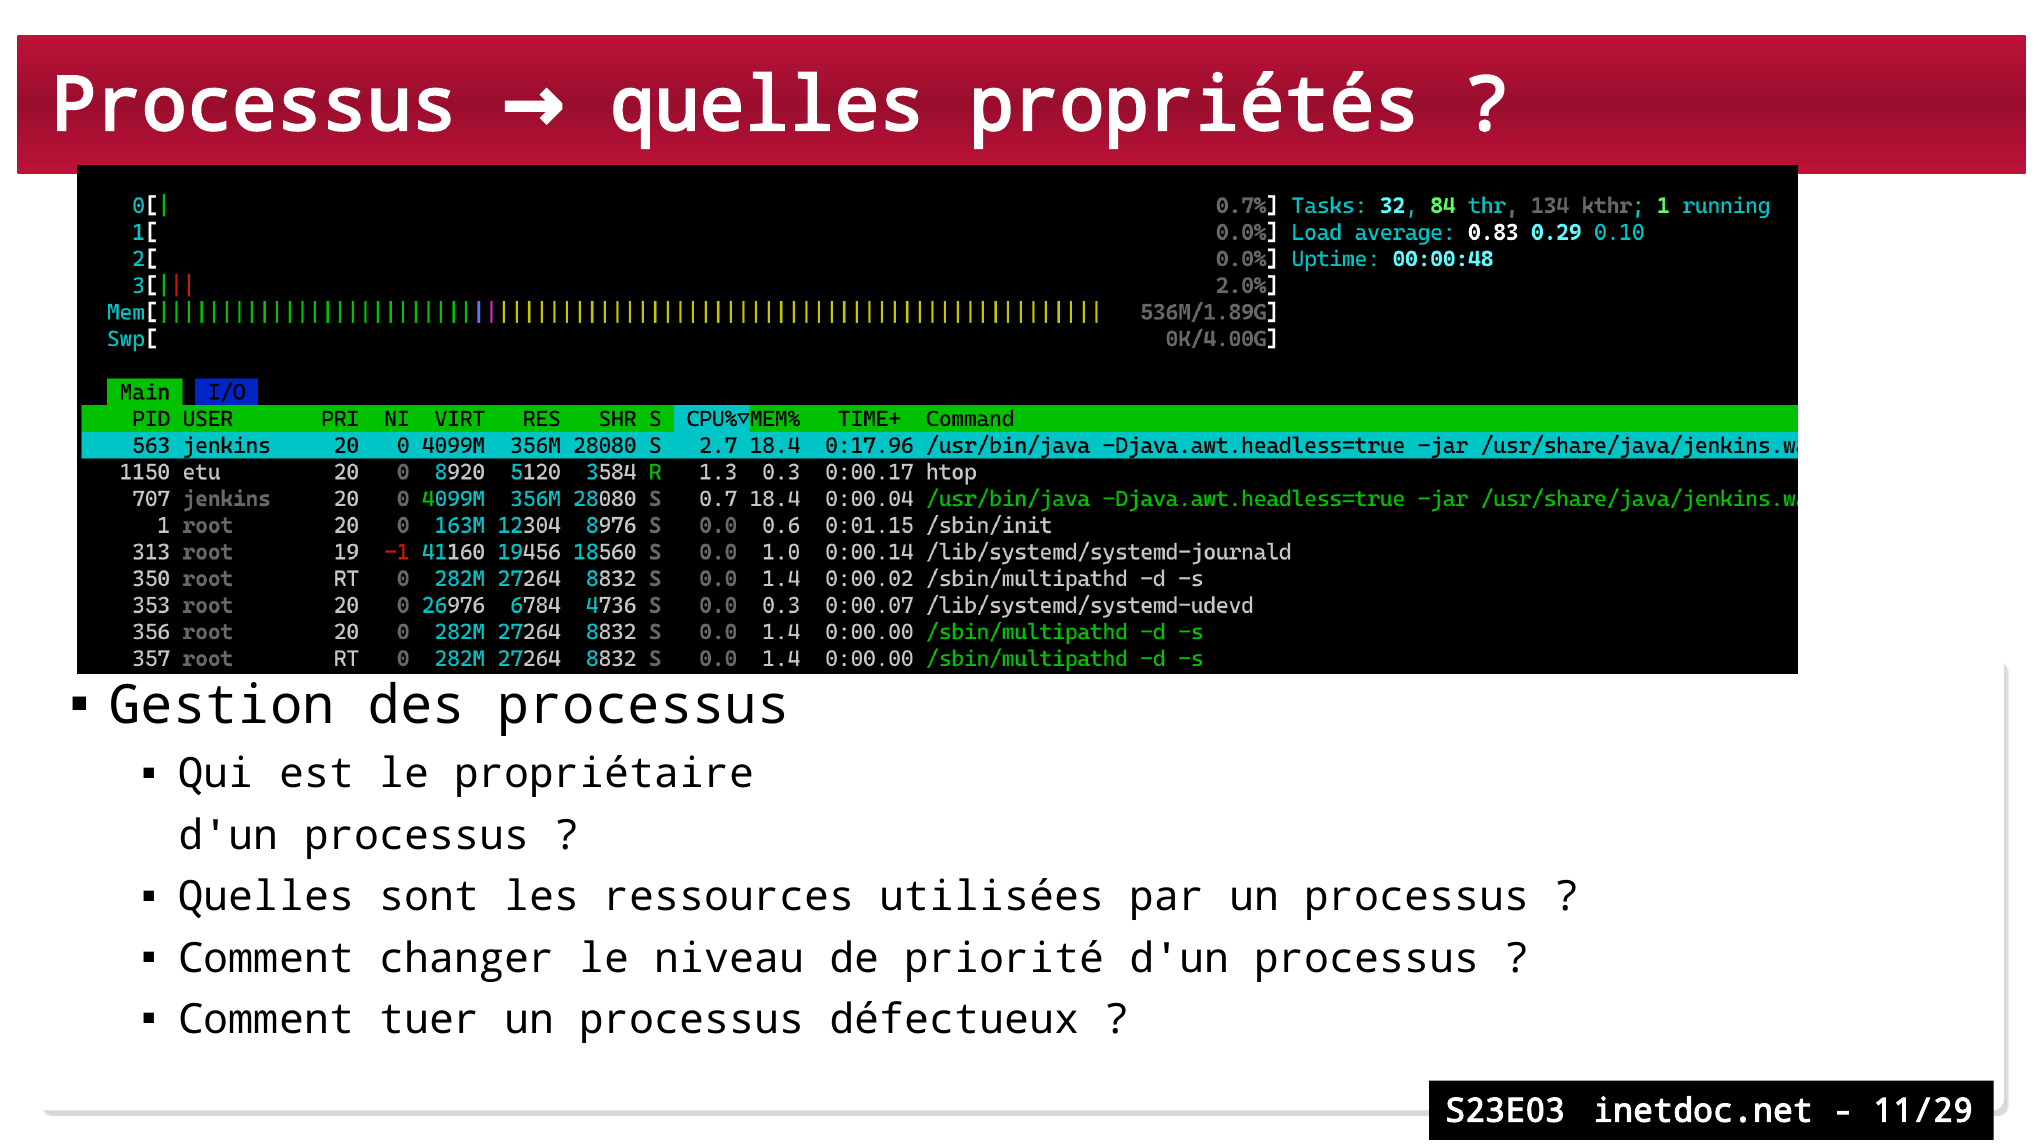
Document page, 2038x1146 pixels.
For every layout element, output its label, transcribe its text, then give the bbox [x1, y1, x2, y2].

text_box Processus → quelles propriétés ? [17, 35, 2026, 174]
text_box S23E03 inetdoc.net - <numéro>/29 [1429, 1080, 1994, 1140]
picture [77, 165, 1798, 674]
text_box Gestion des processus Qui est le propriétaire d'un processus ? Quelles sont les ressources utilisées par un processus ? Comment changer le niveau de priorité d'un processus ? Comment tuer un processus défectueux ? [35, 655, 2004, 1111]
